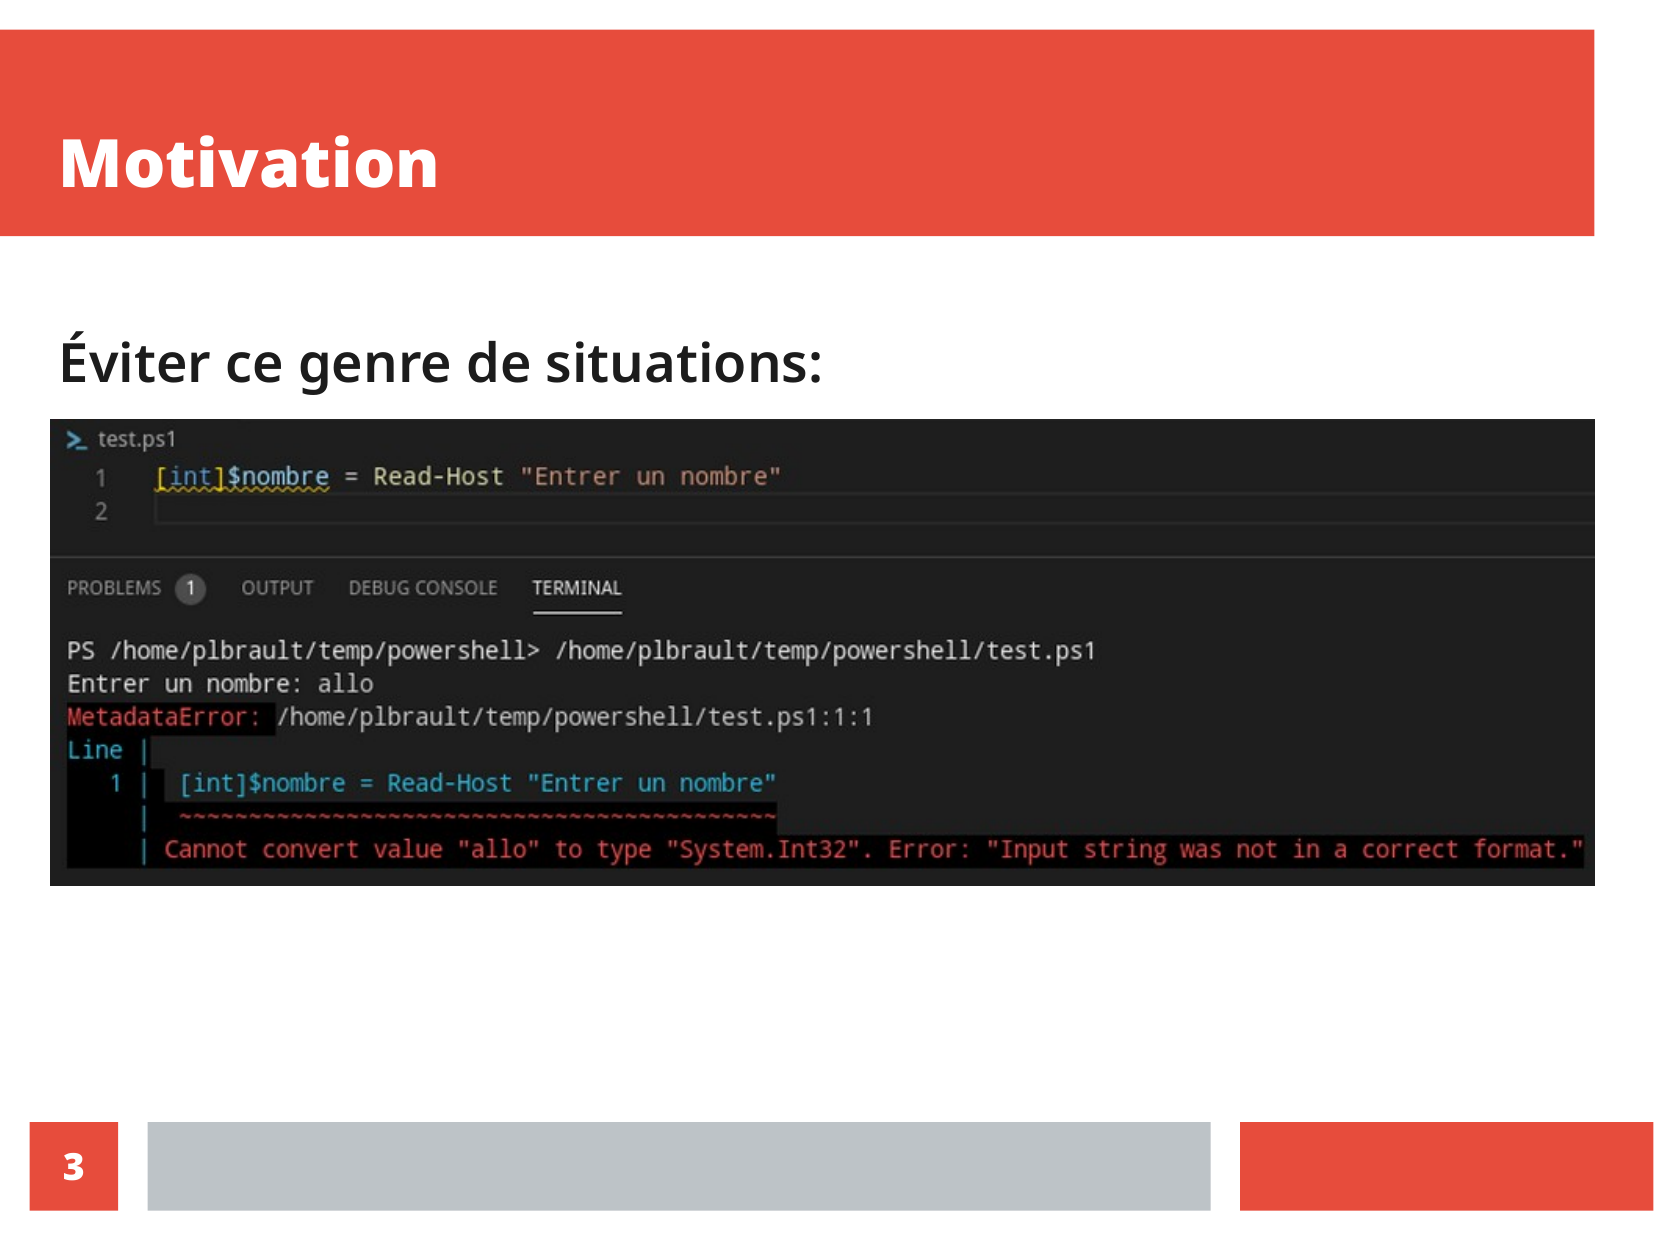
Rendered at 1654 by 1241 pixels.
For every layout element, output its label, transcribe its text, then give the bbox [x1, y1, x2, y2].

picture [50, 419, 1595, 886]
list Éviter ce genre de situations: [59, 324, 1565, 402]
title Motivation [59, 59, 1595, 207]
